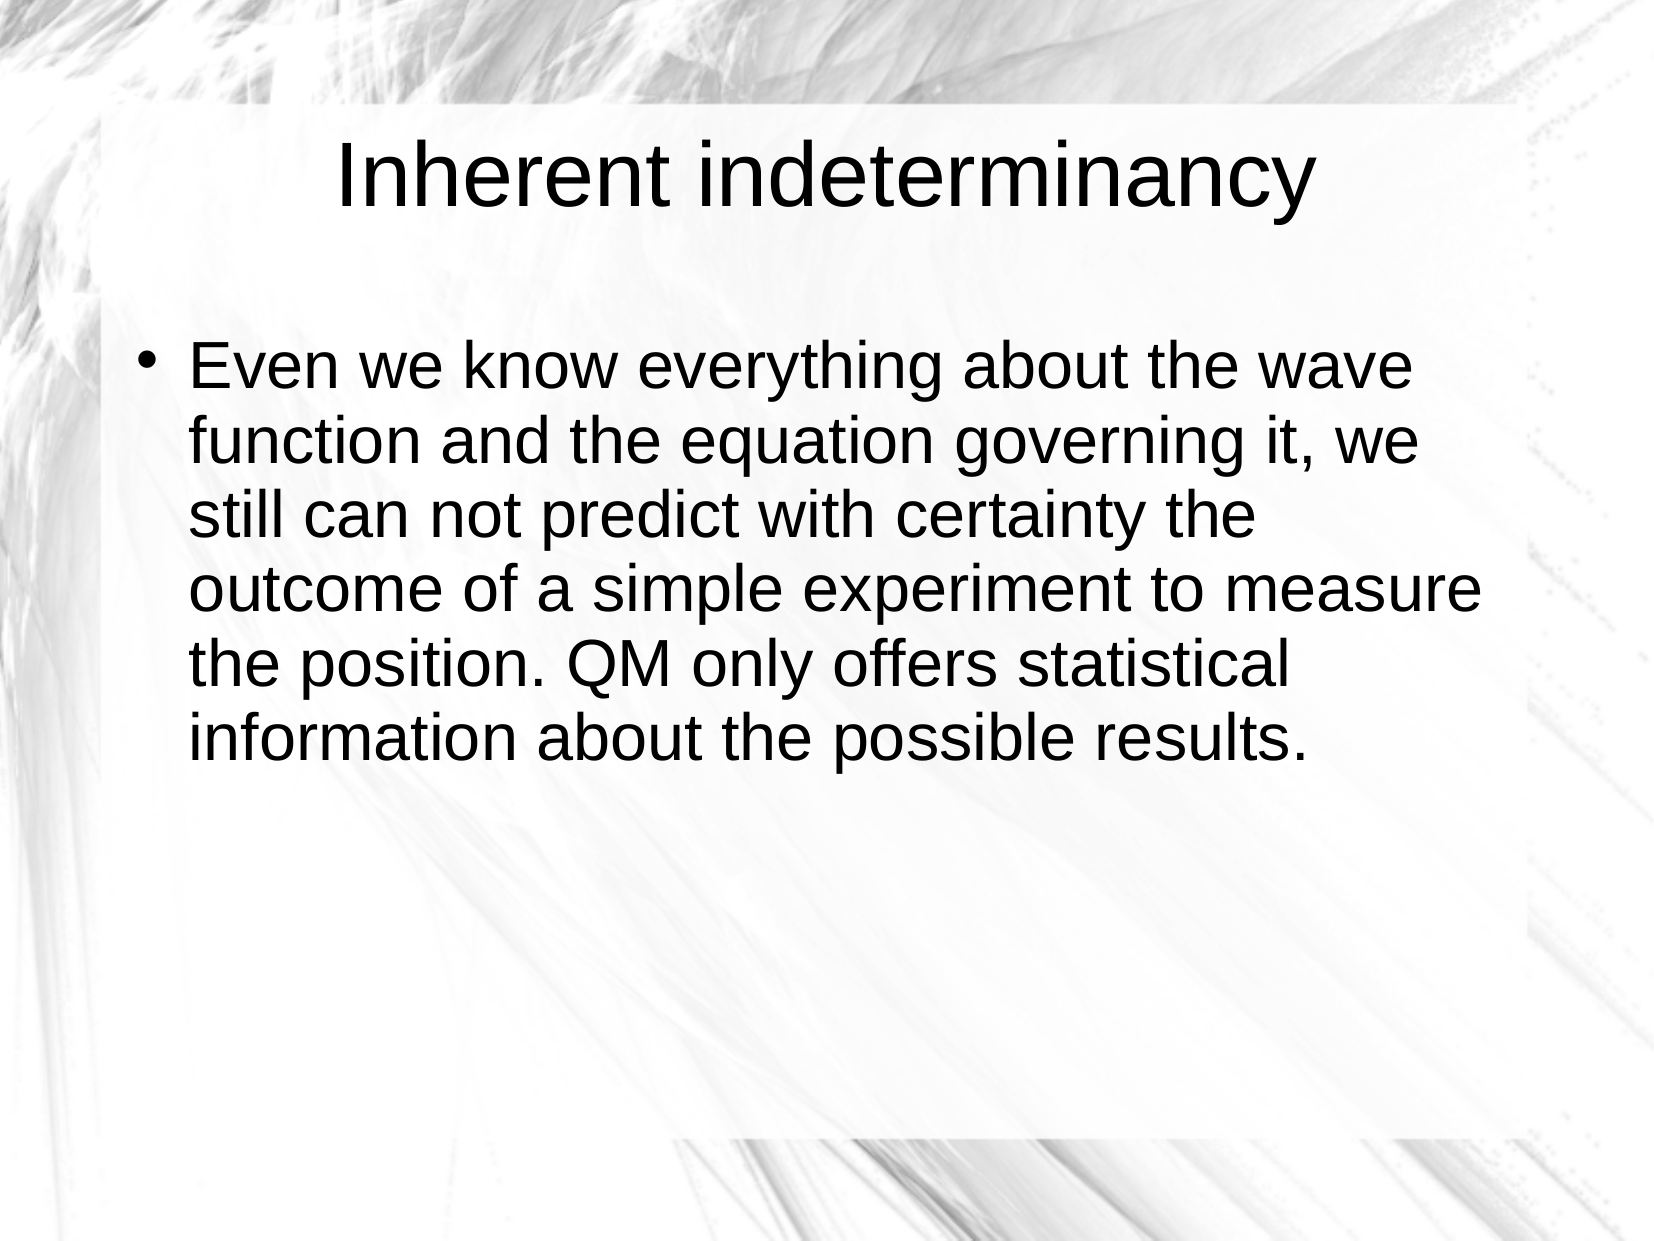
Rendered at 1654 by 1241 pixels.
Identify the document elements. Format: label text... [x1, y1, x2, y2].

title Inherent indeterminancy [118, 88, 1536, 257]
list Even we know everything about the wave function and the equation governing it, we still can not predict with certainty the outcome of a simple experiment to measure the position. QM only offers statistical information about the possible results. [118, 324, 1506, 1144]
picture [0, 0, 1654, 1241]
